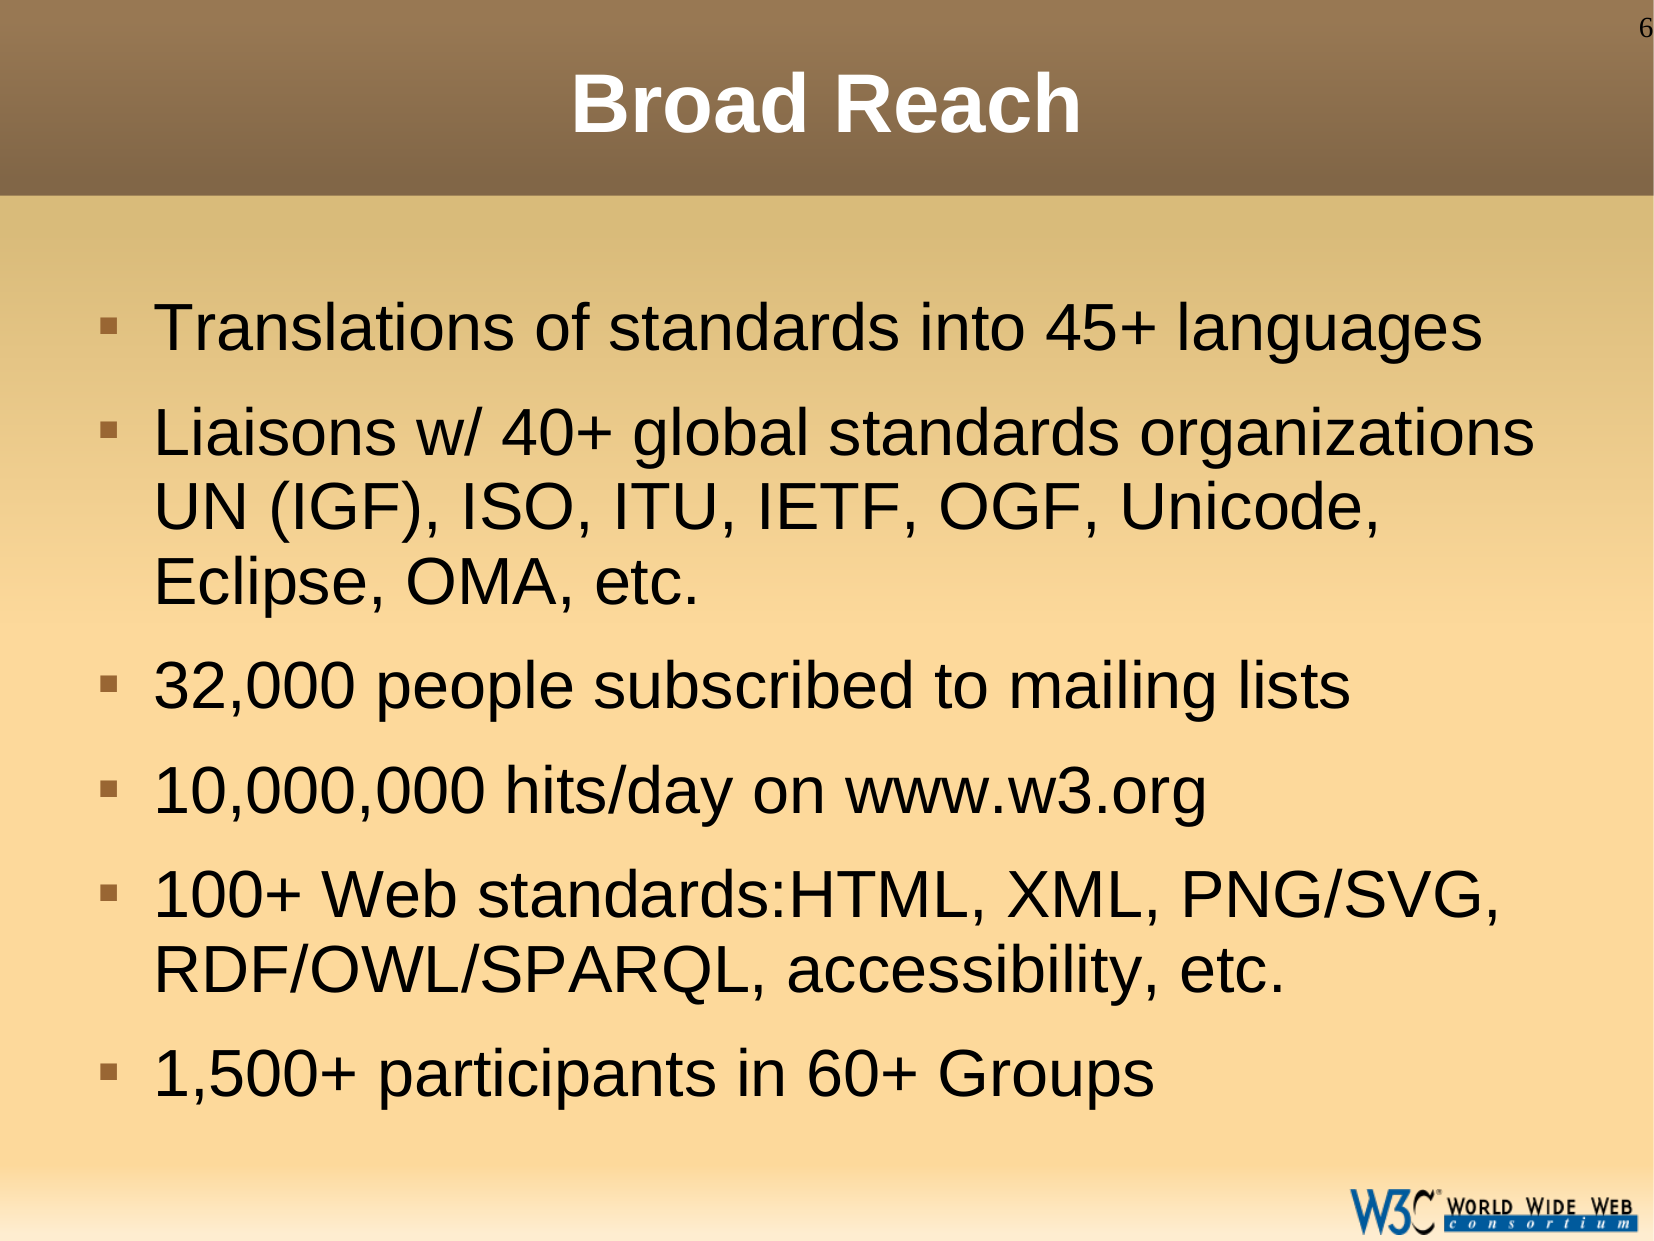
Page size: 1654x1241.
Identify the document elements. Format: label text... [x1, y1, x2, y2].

title Broad Reach [0, 0, 1654, 208]
list Translations of standards into 45+ languages Liaisons w/ 40+ global standards organizations UN (IGF), ISO, ITU, IETF, OGF, Unicode, Eclipse, OMA, etc. 32,000 people subscribed to mailing lists 10,000,000 hits/day on www.w3.org 100+ Web standards:HTML, XML, PNG/SVG, RDF/OWL/SPARQL, accessibility, etc. 1,500+ participants in 60+ Groups [82, 290, 1571, 1111]
picture [0, 208, 1654, 1241]
